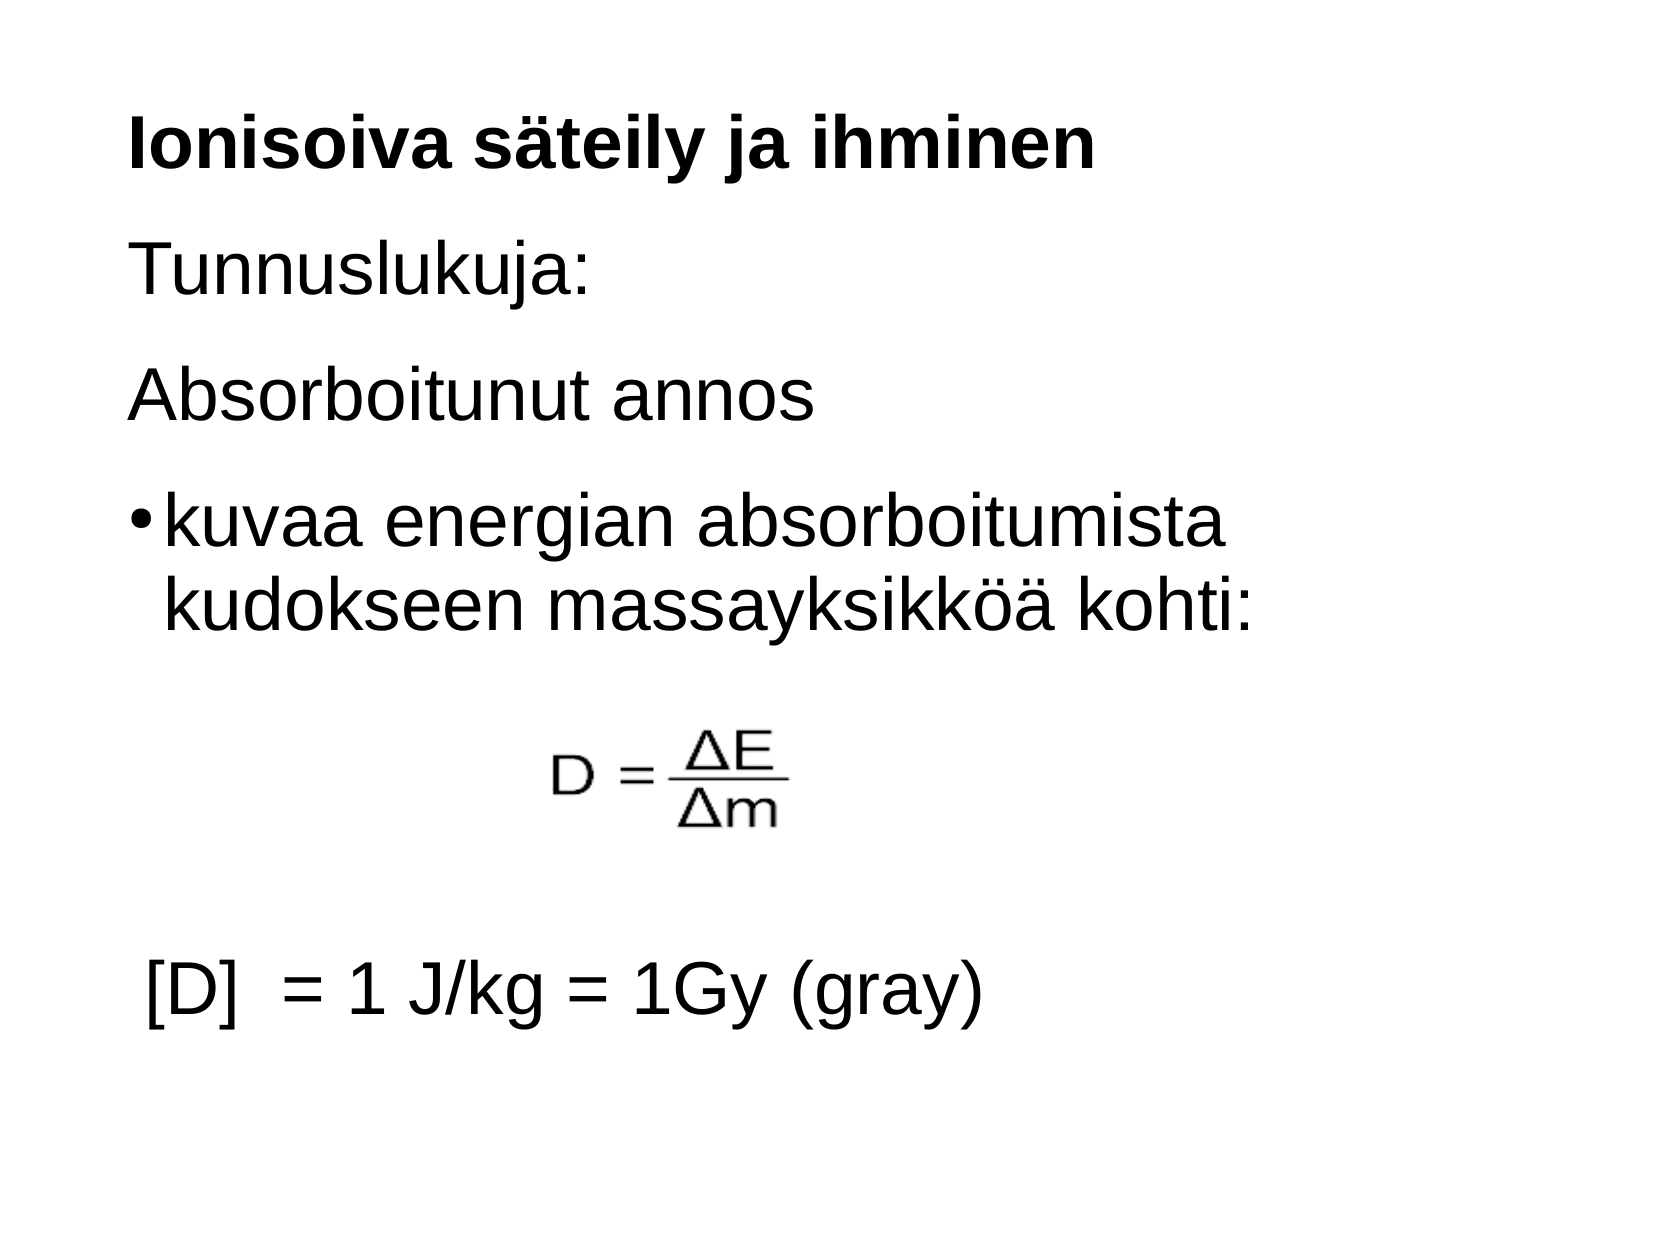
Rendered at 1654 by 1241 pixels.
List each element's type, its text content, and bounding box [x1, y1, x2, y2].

picture [513, 696, 815, 853]
text_box Ionisoiva säteily ja ihminen Tunnuslukuja: Absorboitunut annos kuvaa energian absorboitumista kudokseen massayksikköä kohti: [113, 92, 1536, 654]
text_box [D] = 1 J/kg = 1Gy (gray) [129, 939, 1288, 1123]
